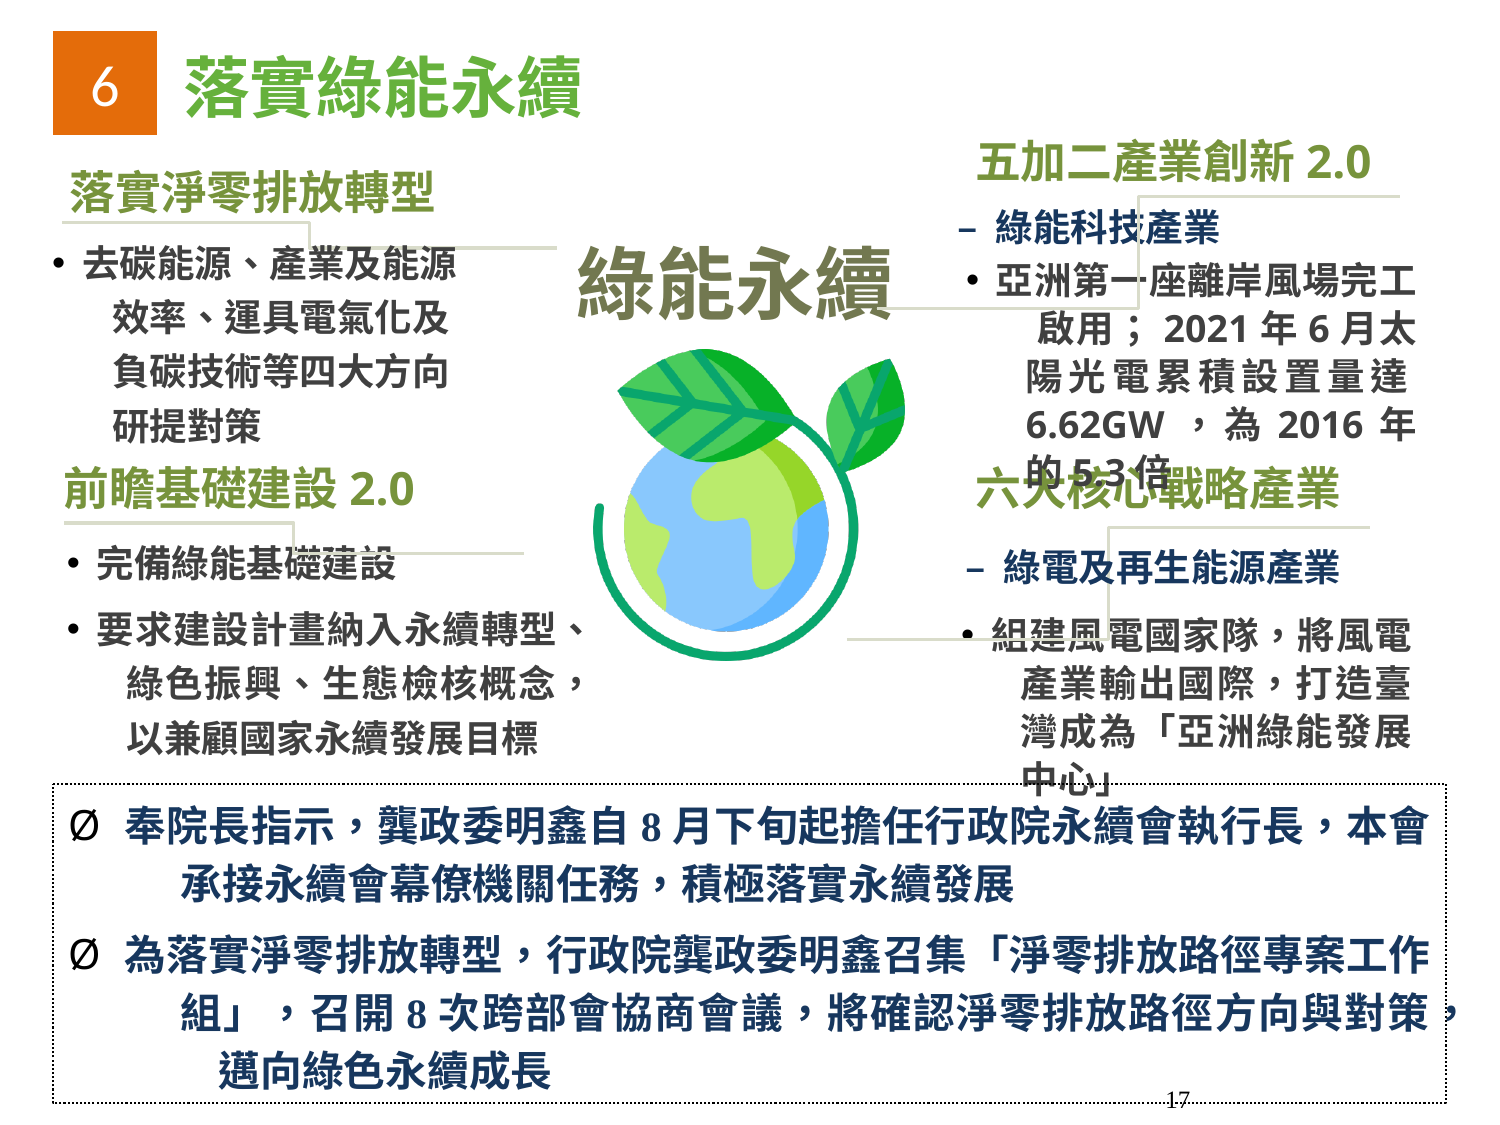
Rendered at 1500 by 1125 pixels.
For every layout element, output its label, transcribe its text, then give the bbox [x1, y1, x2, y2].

text_box 五加二產業創新2.0 [960, 125, 1382, 197]
text_box 落實淨零排放轉型 [54, 156, 498, 227]
text_box 6 [53, 31, 157, 135]
text_box 奉院長指示，龔政委明鑫自8月下旬起擔任行政院永續會執行長，本會 承接永續會幕僚機關任務，積極落實永續發展 為落實淨零排放轉型，行政院龔政委明鑫召集「淨零排放路徑專案工作組」，召開8次跨部會協商會議，將確認淨零排放路徑方向與對策， 邁向綠色永續成長 [53, 784, 1446, 1103]
text_box – 綠能科技產業 [943, 197, 1137, 257]
text_box 組建風電國家隊，將風電產業輸出國際，打造臺灣成為「亞洲綠能發展中心」 [946, 601, 1427, 759]
text_box 亞洲第一座離岸風場完工 啟用；2021年6月太陽光電累積設置量達6.62GW，為2016年的5.3倍 [950, 246, 1432, 456]
text_box – 綠電及再生能源產業 [951, 537, 1401, 597]
text_box 亞洲第一座離岸風場完工 啟用；2021年6月太陽光電累積設置量達6.62GW，為2016年的5.3倍 [950, 246, 1137, 307]
text_box 組建風電國家隊，將風電產業輸出國際，打造臺灣成為「亞洲綠能發展中心」 [946, 601, 1107, 638]
text_box – 綠能科技產業 [1140, 198, 1236, 246]
text_box 完備綠能基礎建設 要求建設計畫納入永續轉型、綠色振興、生態檢核概念，以兼顧國家永續發展目標 [51, 522, 573, 770]
text_box 綠能永續 [560, 227, 911, 339]
text_box 六大核心戰略產業 [960, 456, 1361, 523]
picture [593, 349, 905, 661]
text_box 落實綠能永續 [168, 38, 599, 133]
text_box 前瞻基礎建設2.0 [48, 453, 454, 523]
text_box 去碳能源、產業及能源 效率、運具電氣化及負碳技術等四大方向研提對策 [37, 223, 488, 453]
